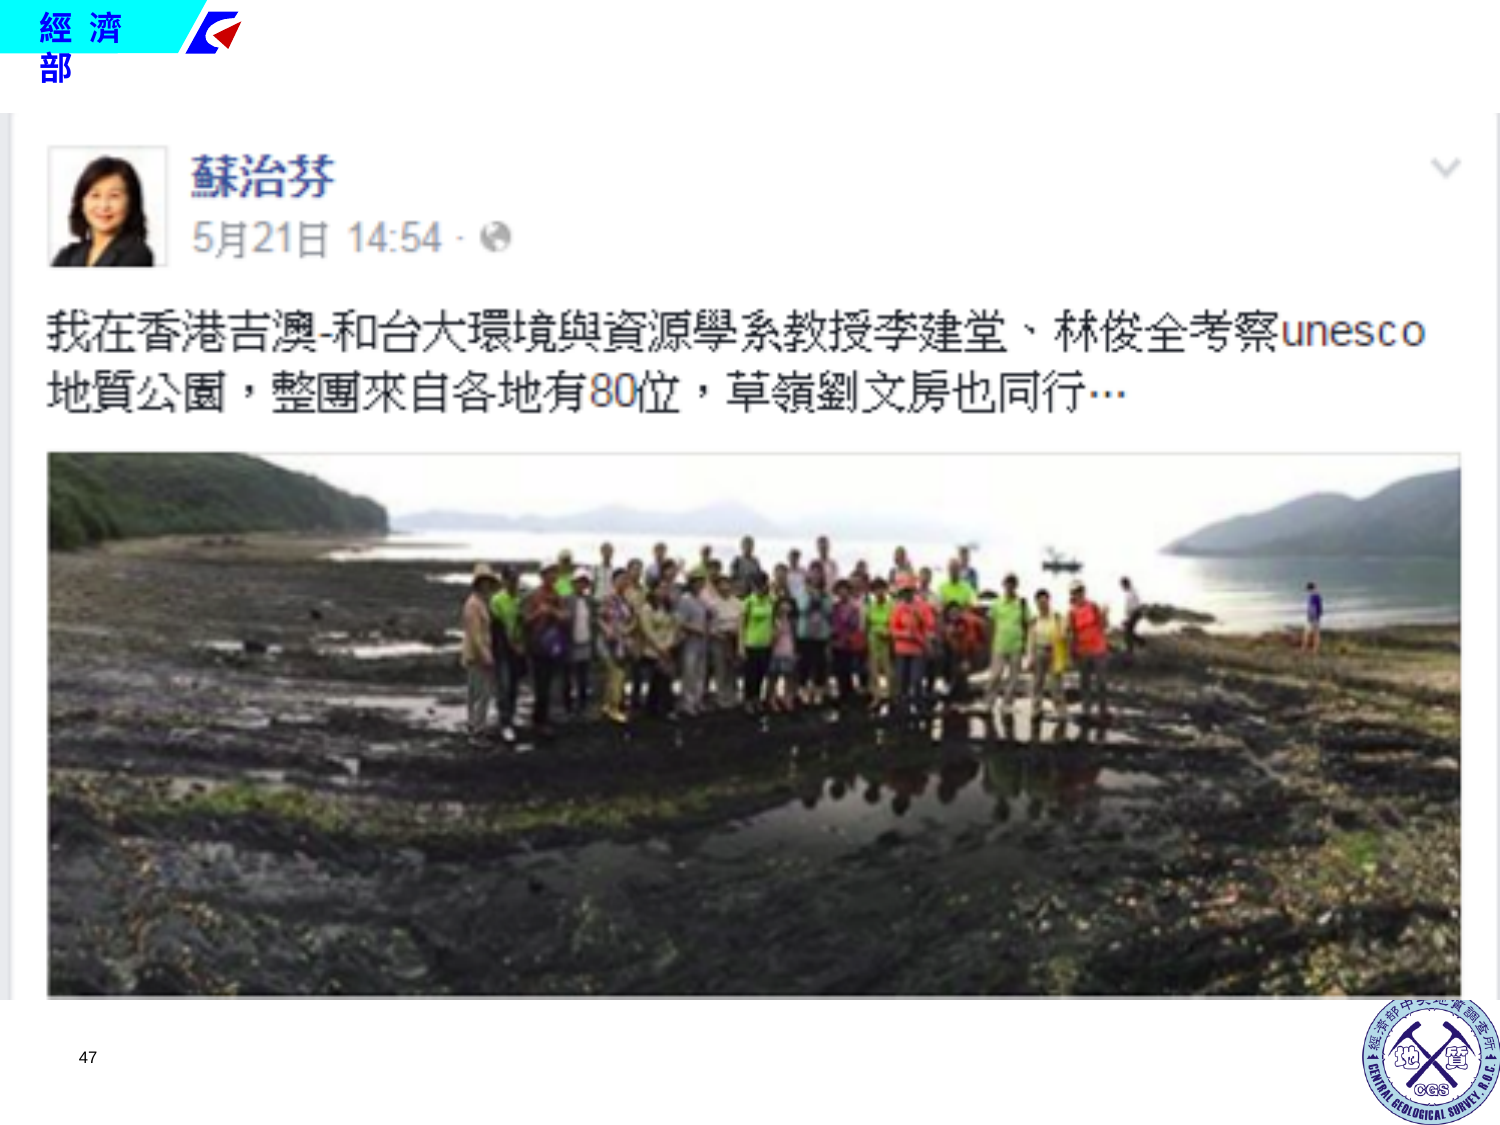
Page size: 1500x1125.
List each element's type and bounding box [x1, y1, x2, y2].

picture [0, 113, 1500, 1125]
